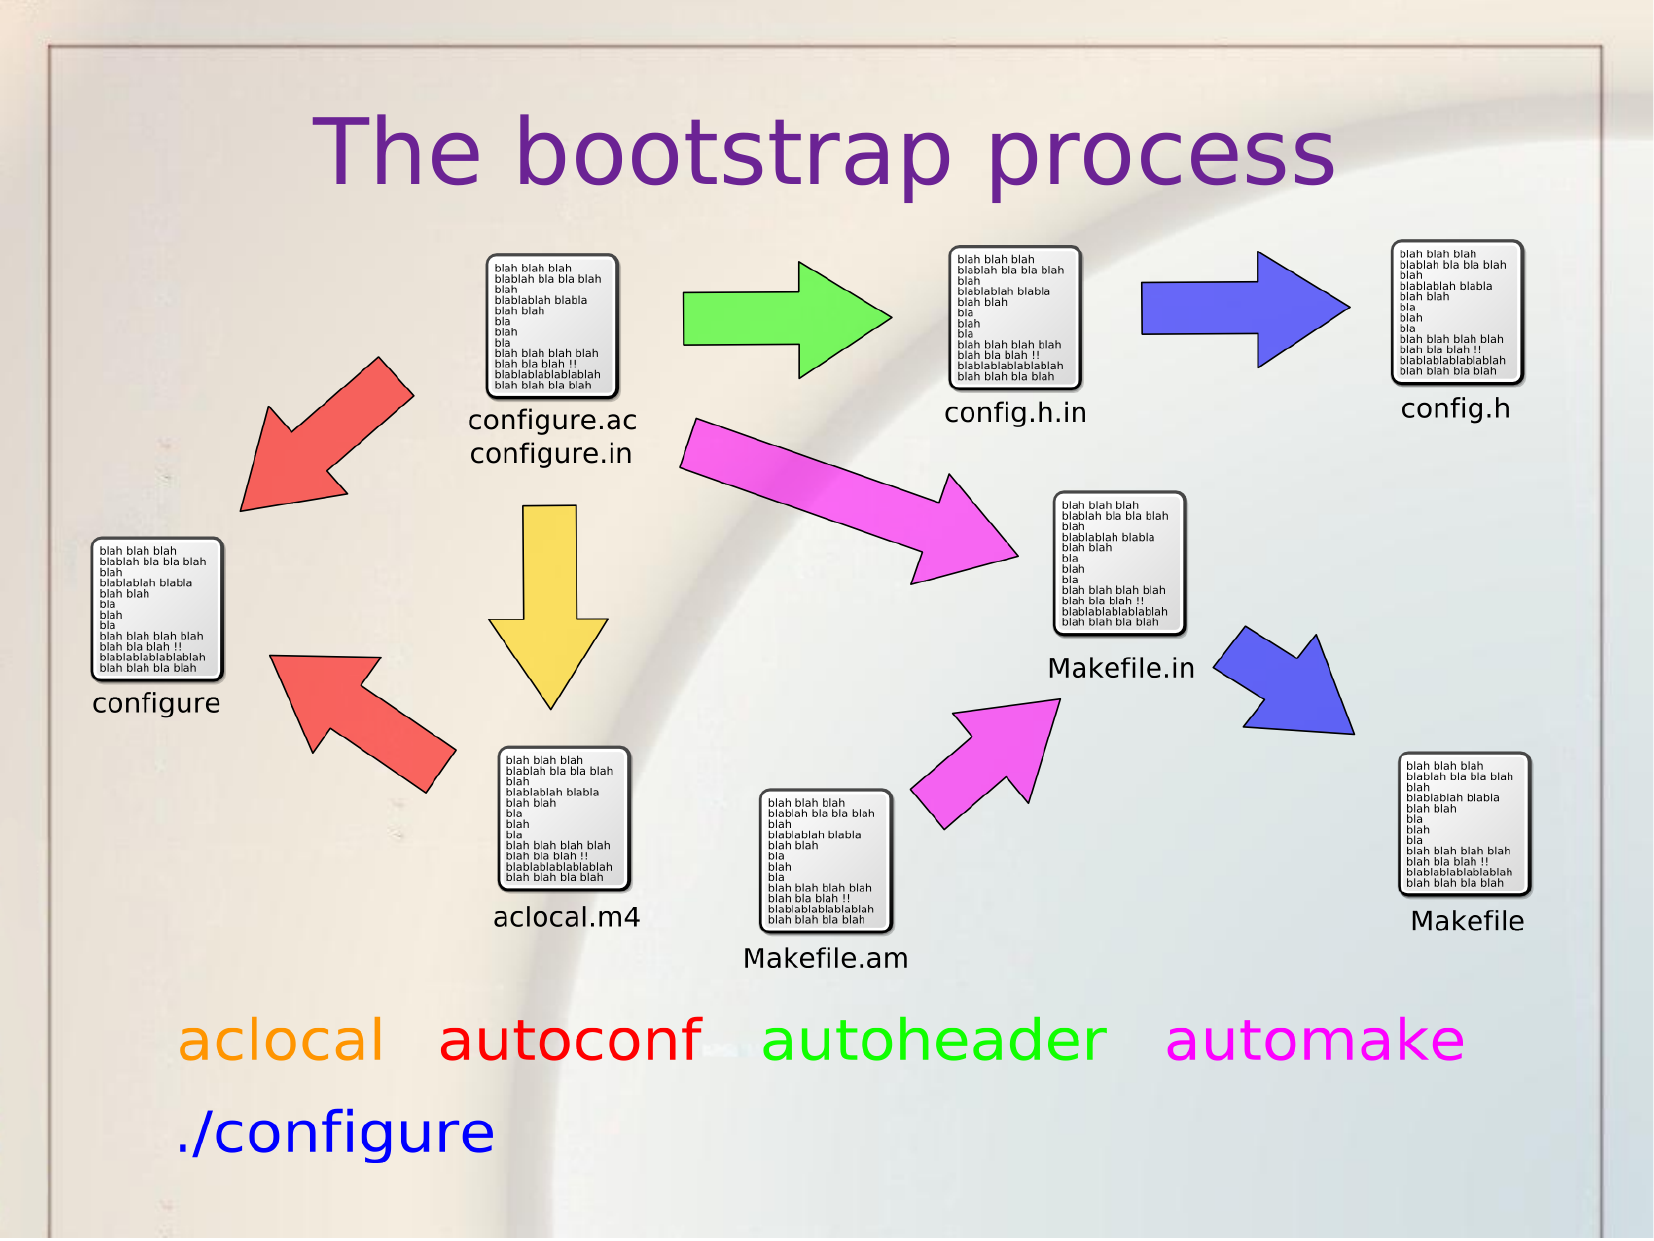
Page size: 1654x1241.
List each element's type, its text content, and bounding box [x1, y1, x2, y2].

picture [0, 0, 1654, 1238]
title The bootstrap process [82, 49, 1571, 257]
